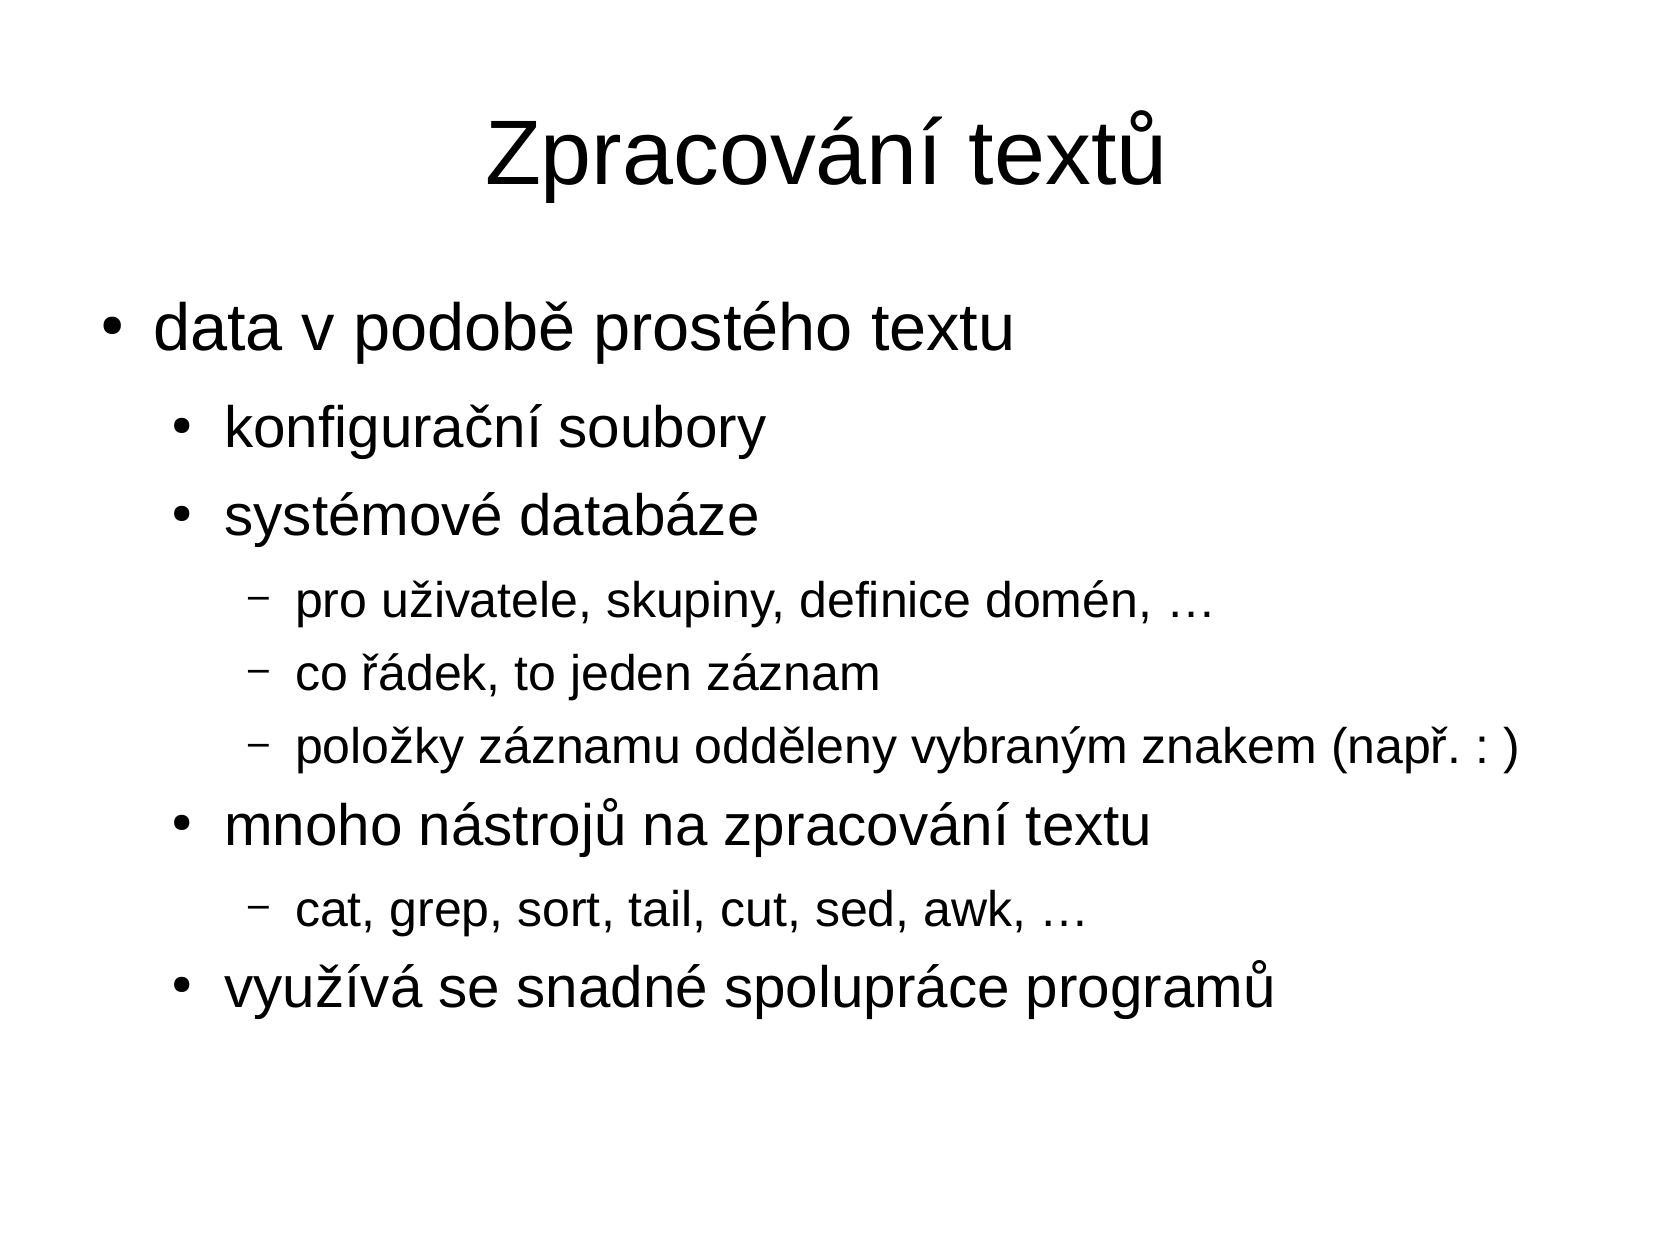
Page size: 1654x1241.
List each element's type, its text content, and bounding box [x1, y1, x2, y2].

list data v podobě prostého textu konfigurační soubory systémové databáze pro uživatele, skupiny, definice domén, … co řádek, to jeden záznam položky záznamu odděleny vybraným znakem (např. : ) mnoho nástrojů na zpracování textu cat, grep, sort, tail, cut, sed, awk, … využívá se snadné spolupráce programů [82, 290, 1571, 1094]
title Zpracování textů [82, 56, 1571, 250]
